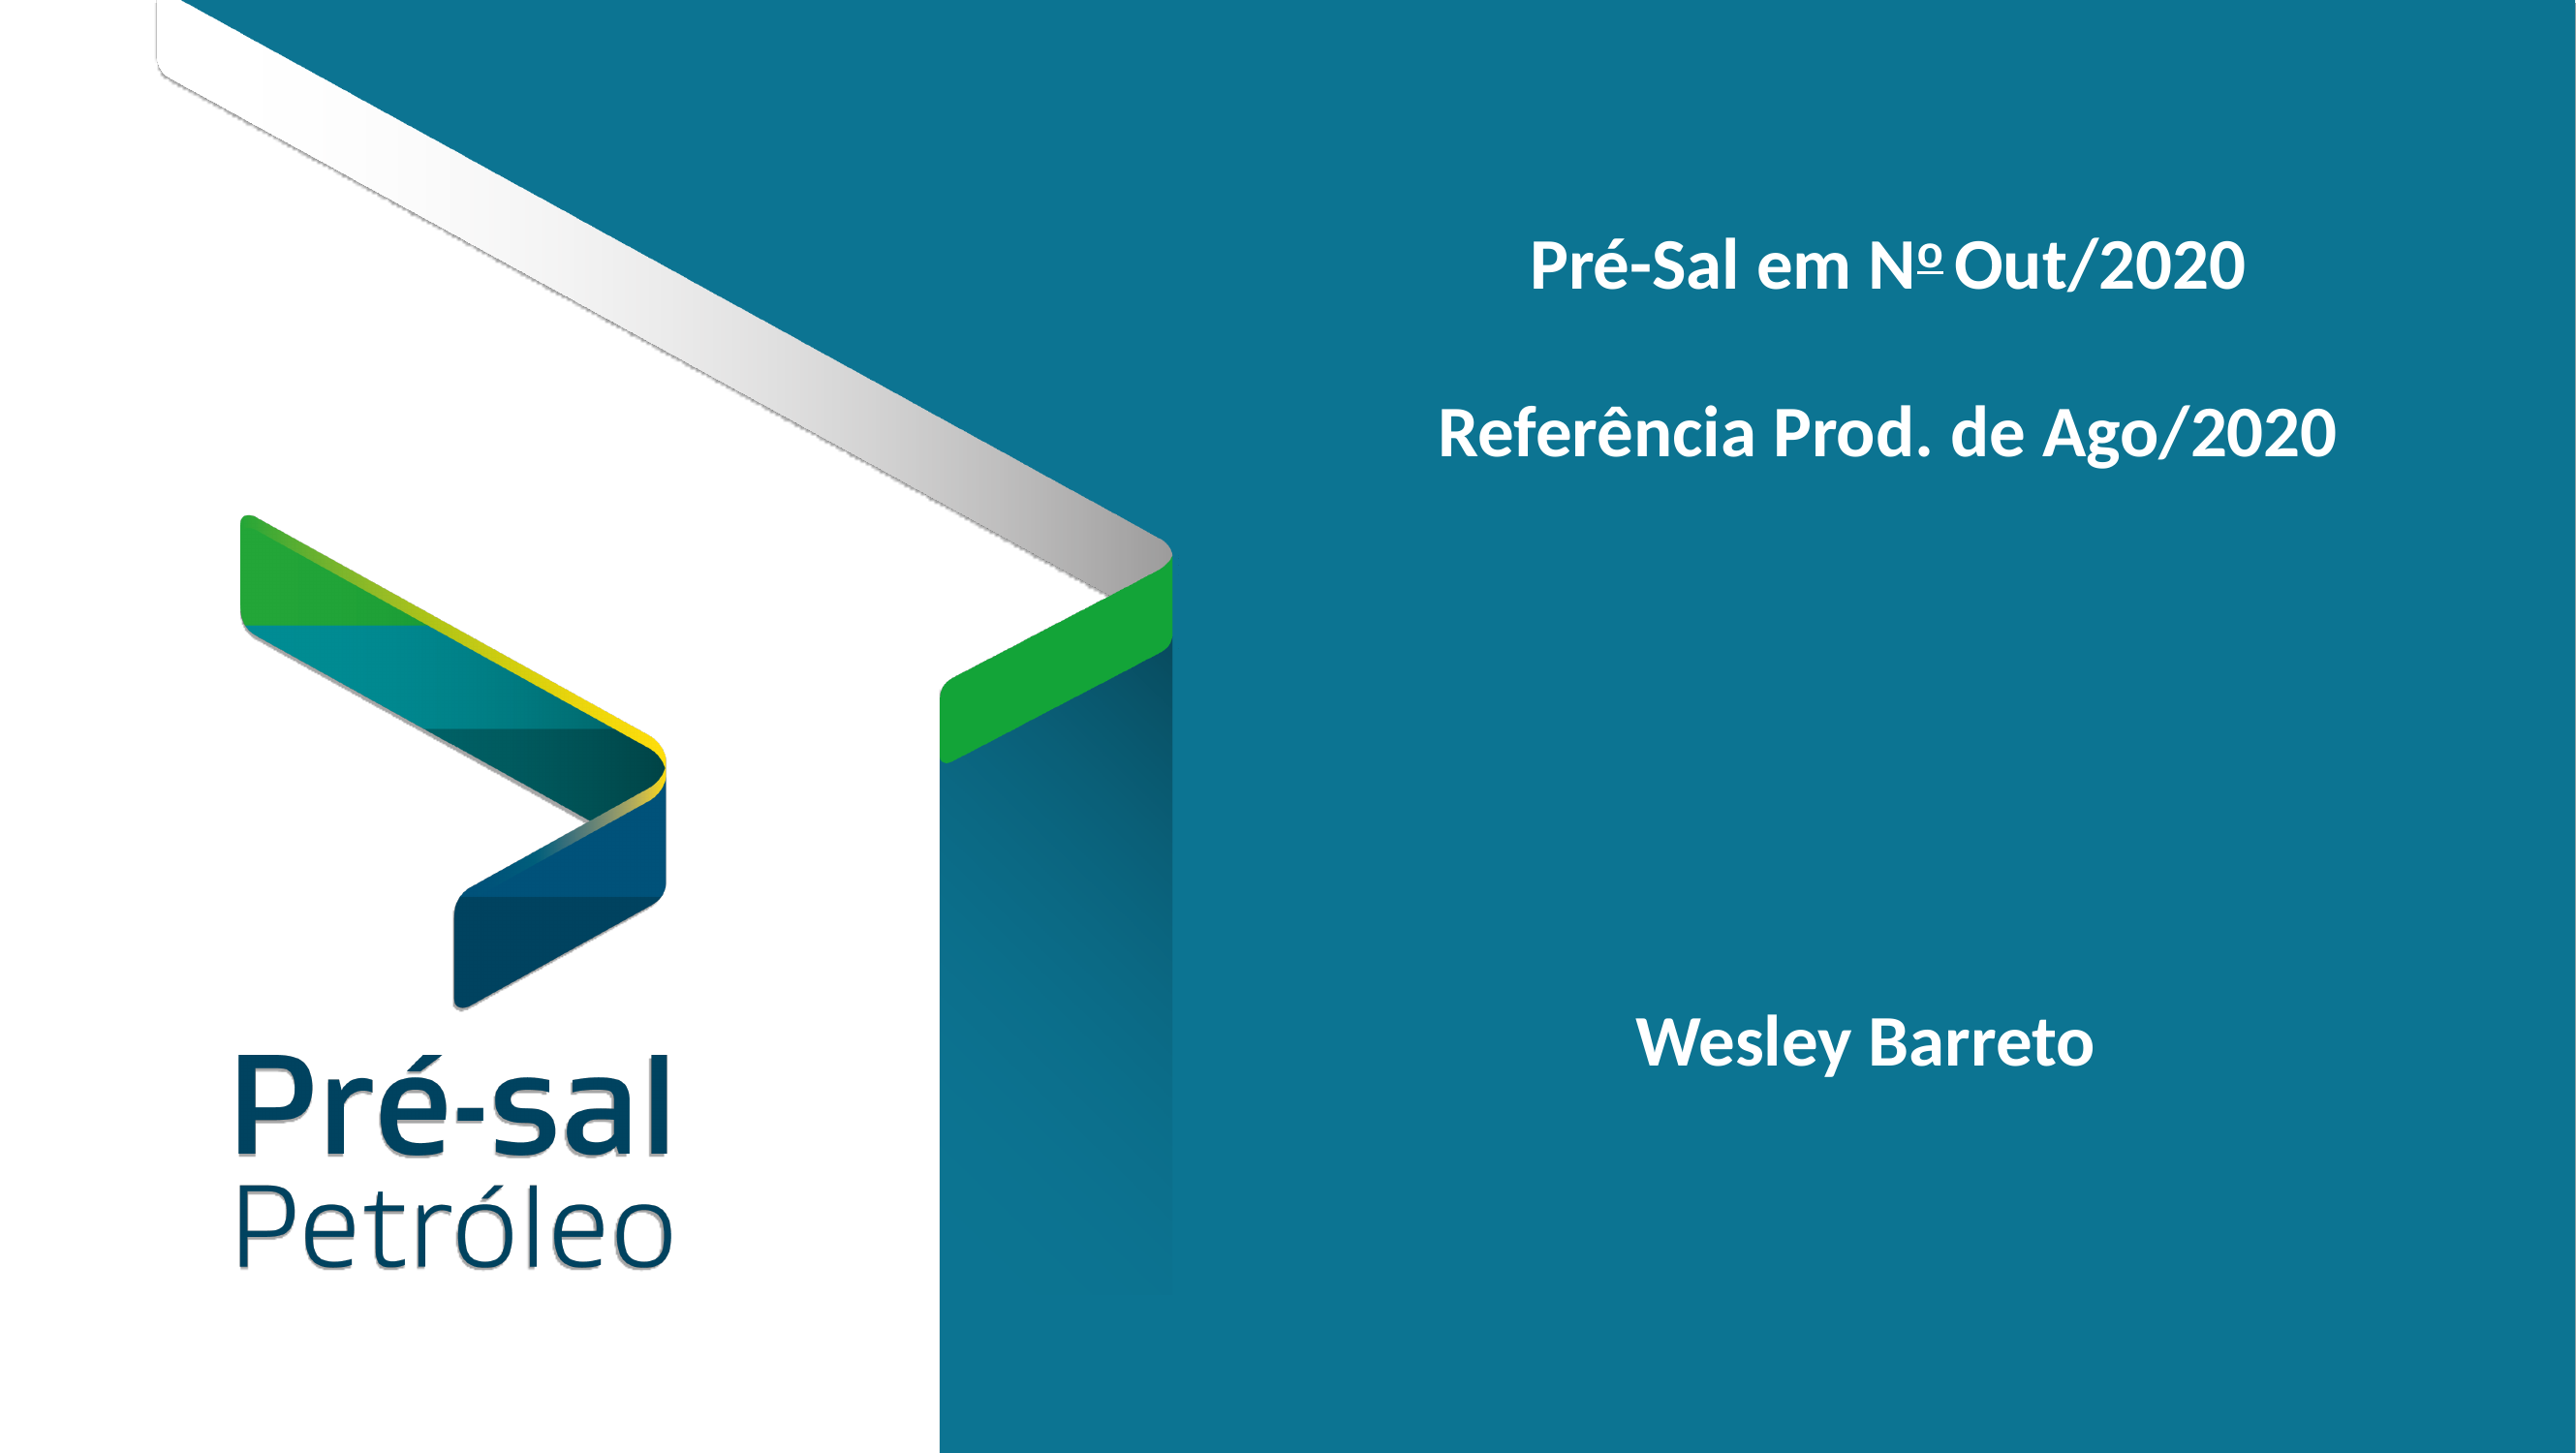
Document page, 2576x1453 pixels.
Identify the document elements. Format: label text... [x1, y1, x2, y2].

text_box Pré-Sal em No Out/2020 Referência Prod. de Ago/2020 [1282, 195, 2495, 572]
text_box Wesley Barreto [1551, 985, 2181, 1089]
